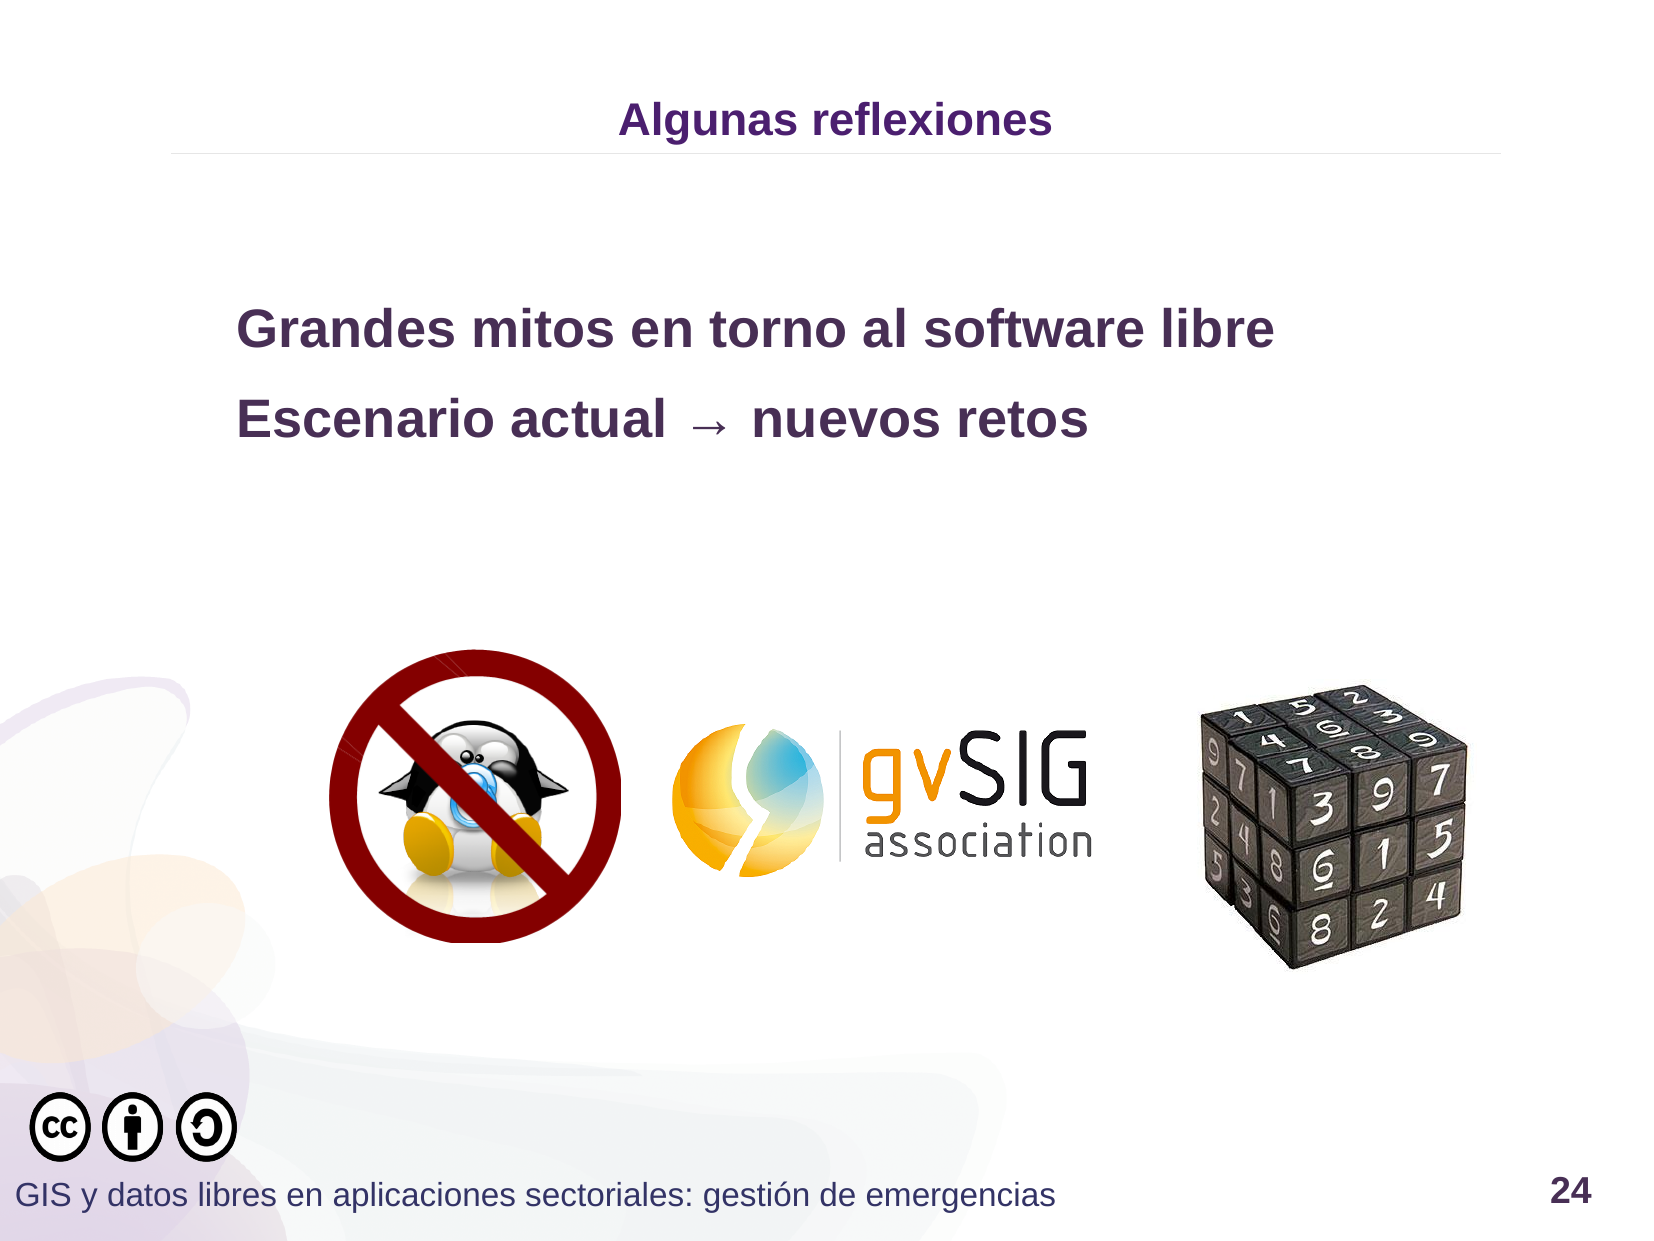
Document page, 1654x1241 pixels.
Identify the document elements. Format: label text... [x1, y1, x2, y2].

text_box Algunas reflexiones [171, 154, 1501, 163]
picture [1181, 679, 1477, 975]
text_box Grandes mitos en torno al software libre Escenario actual → nuevos retos [236, 298, 1654, 680]
picture [0, 649, 1145, 1241]
text_box Algunas reflexiones [171, 88, 1501, 153]
